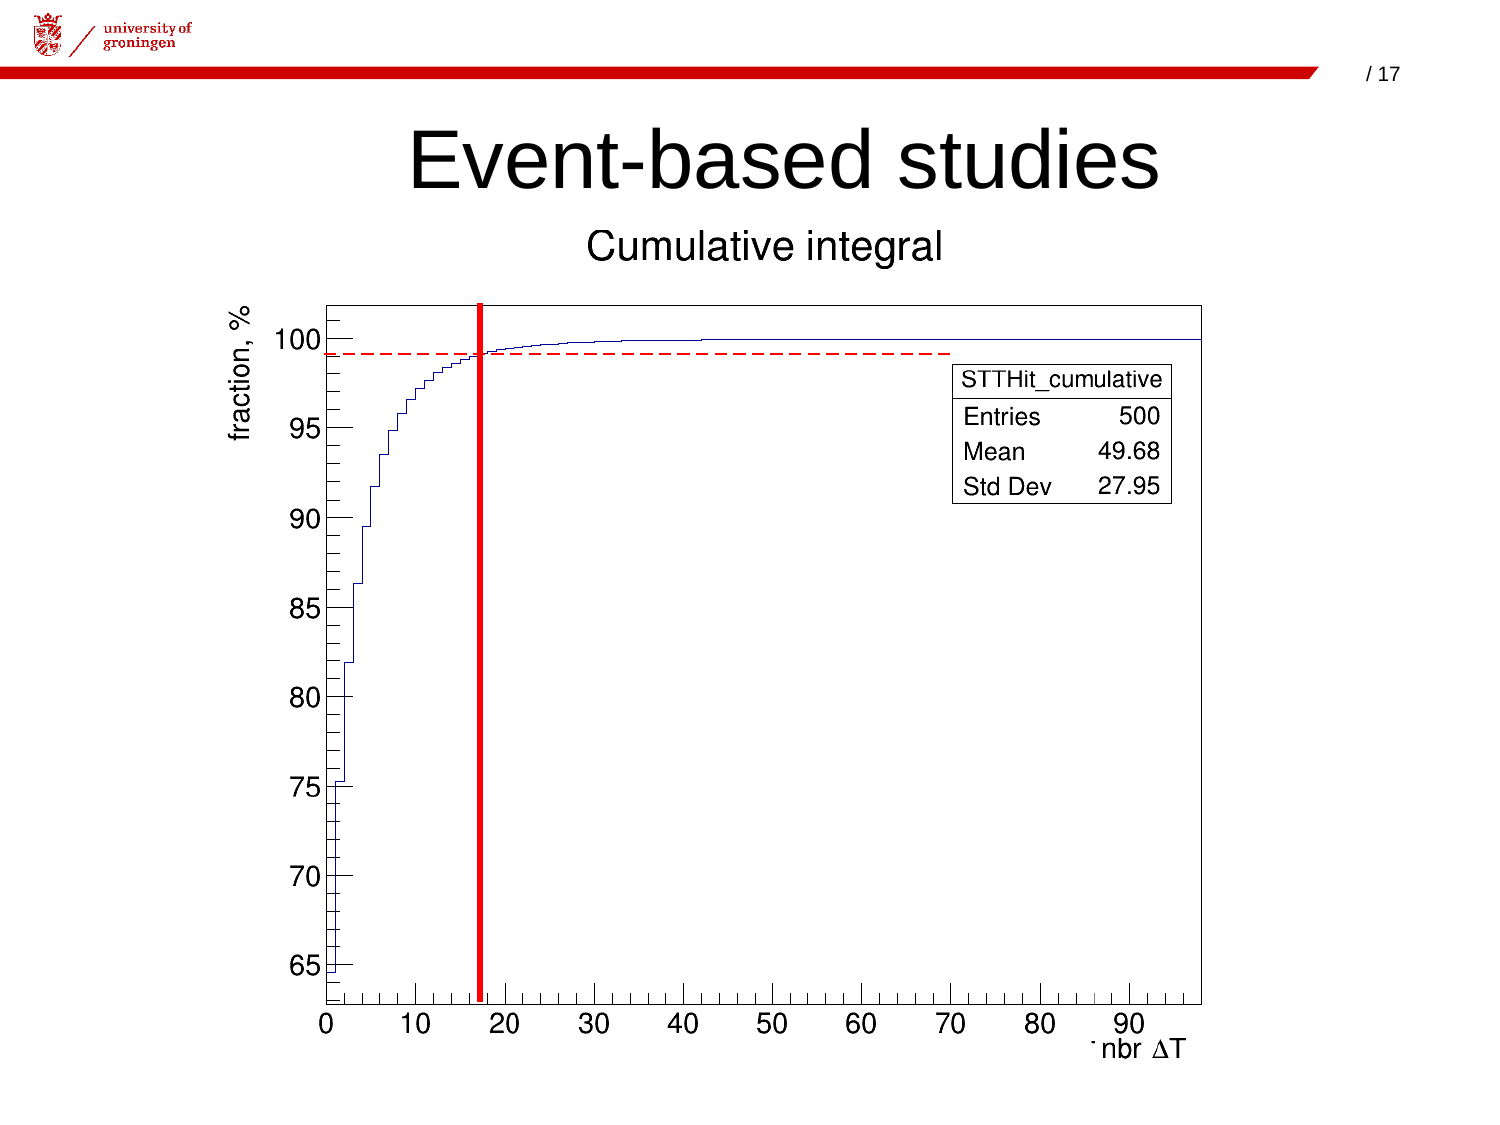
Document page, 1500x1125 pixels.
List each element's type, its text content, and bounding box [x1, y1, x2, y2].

picture [224, 230, 1240, 1080]
title Event-based studies [0, 89, 1476, 220]
text_box / 1 [1351, 55, 1487, 94]
picture [34, 13, 192, 57]
